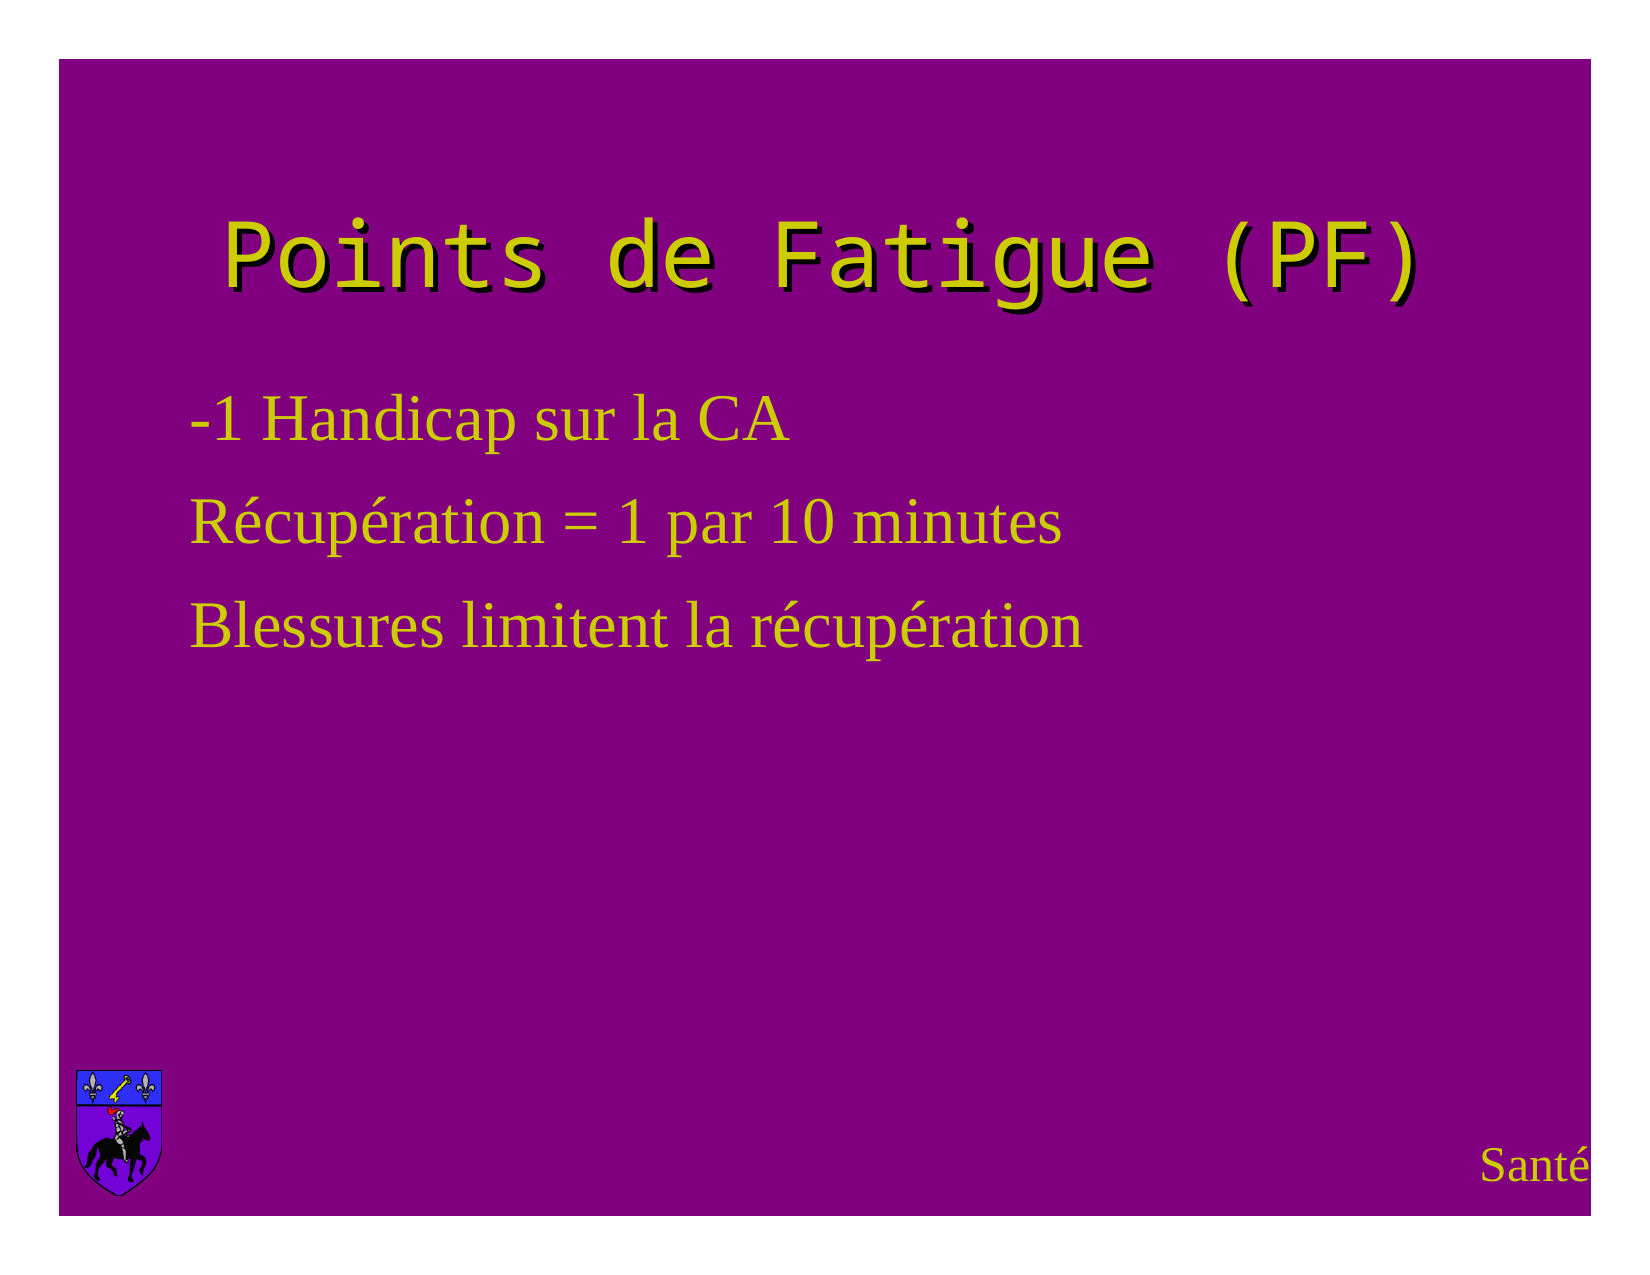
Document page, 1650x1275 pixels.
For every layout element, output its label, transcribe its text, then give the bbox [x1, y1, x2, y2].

picture [76, 1070, 162, 1196]
text_box Santé [1397, 1136, 1591, 1194]
title Points de Fatigue (PF) [171, 155, 1480, 349]
list -1 Handicap sur la CA Récupération = 1 par 10 minutes Blessures limitent la récupération [171, 380, 1480, 1110]
